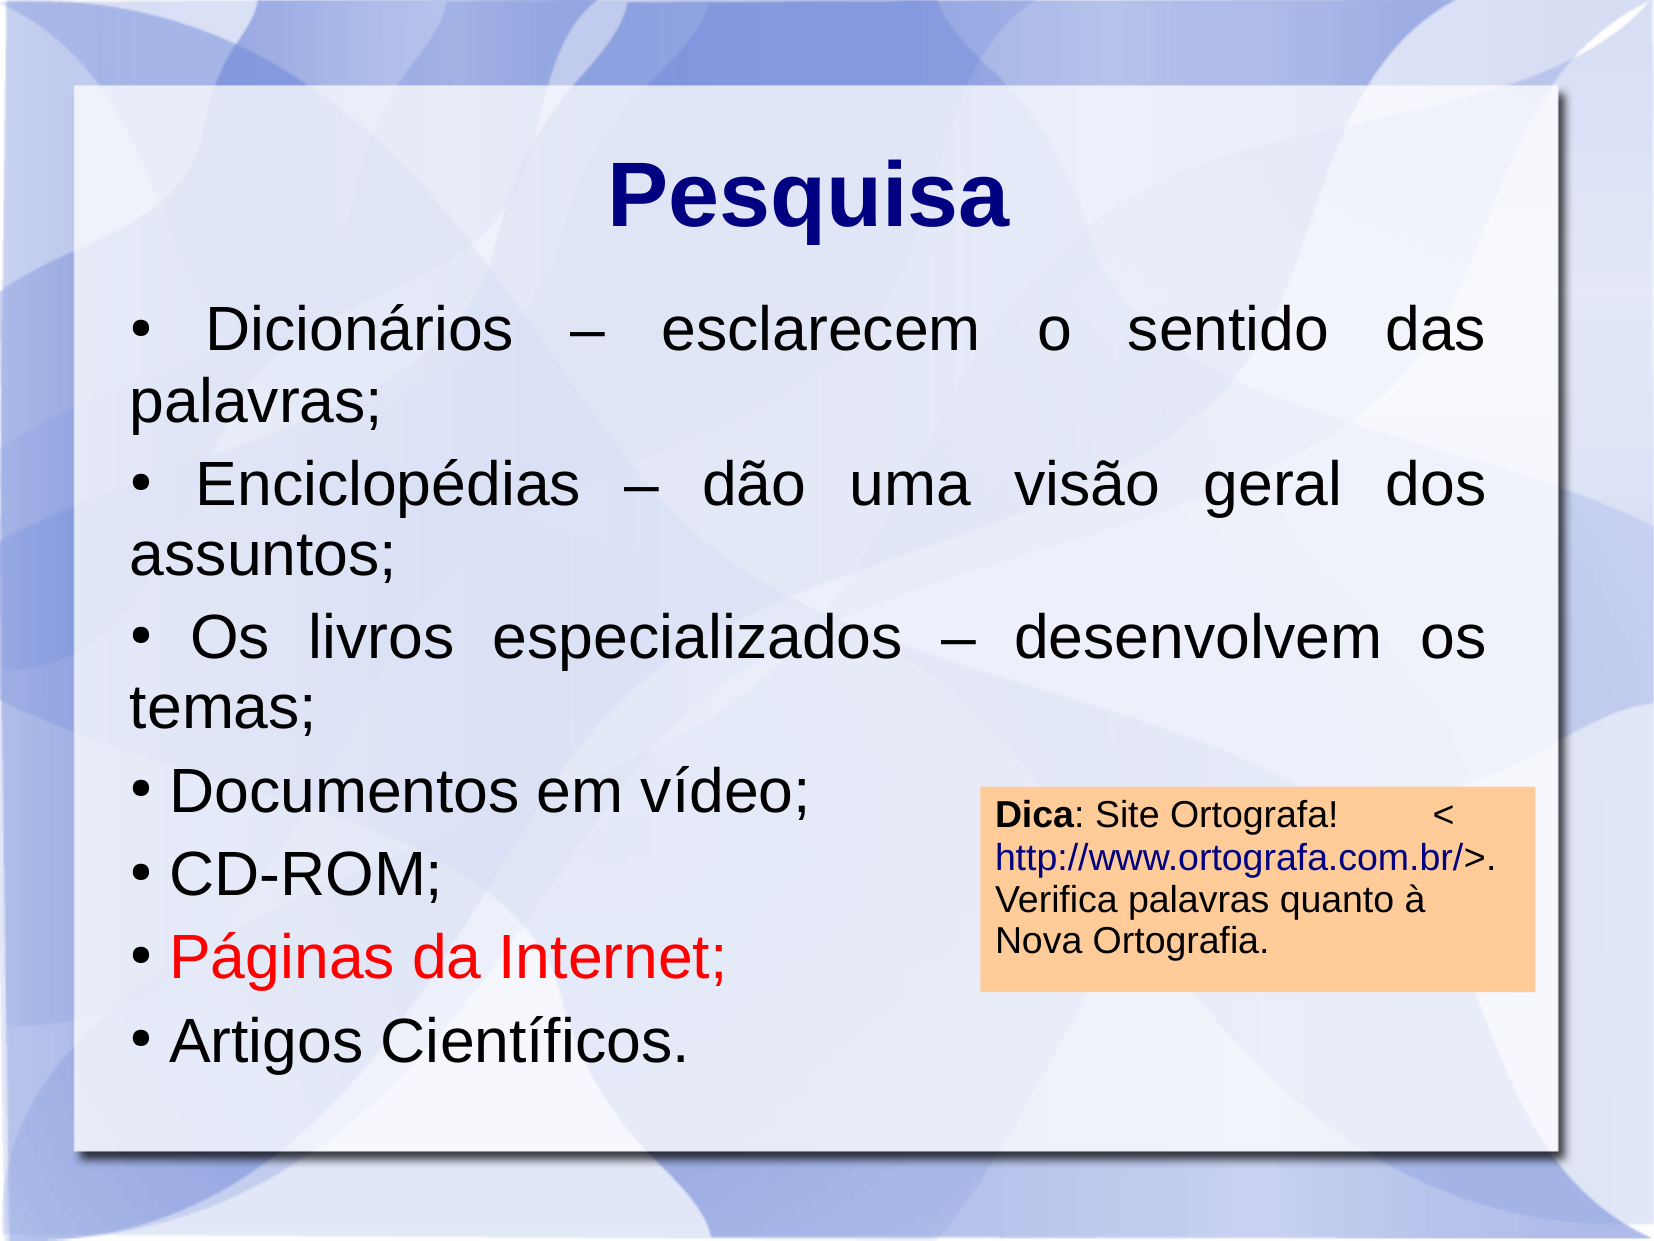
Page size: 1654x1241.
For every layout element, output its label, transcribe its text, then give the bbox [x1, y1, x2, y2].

text_box Dica: Site Ortografa! <http://www.ortografa.com.br/>. Verifica palavras quanto à Nova Ortografia. [980, 786, 1536, 993]
picture [0, 0, 1654, 1241]
title Pesquisa [82, 90, 1536, 298]
subtitle Dicionários – esclarecem o sentido das palavras; Enciclopédias – dão uma visão geral dos assuntos; Os livros especializados – desenvolvem os temas; Documentos em vídeo; CD-ROM; Páginas da Internet; Artigos Científicos. [129, 292, 1489, 1077]
